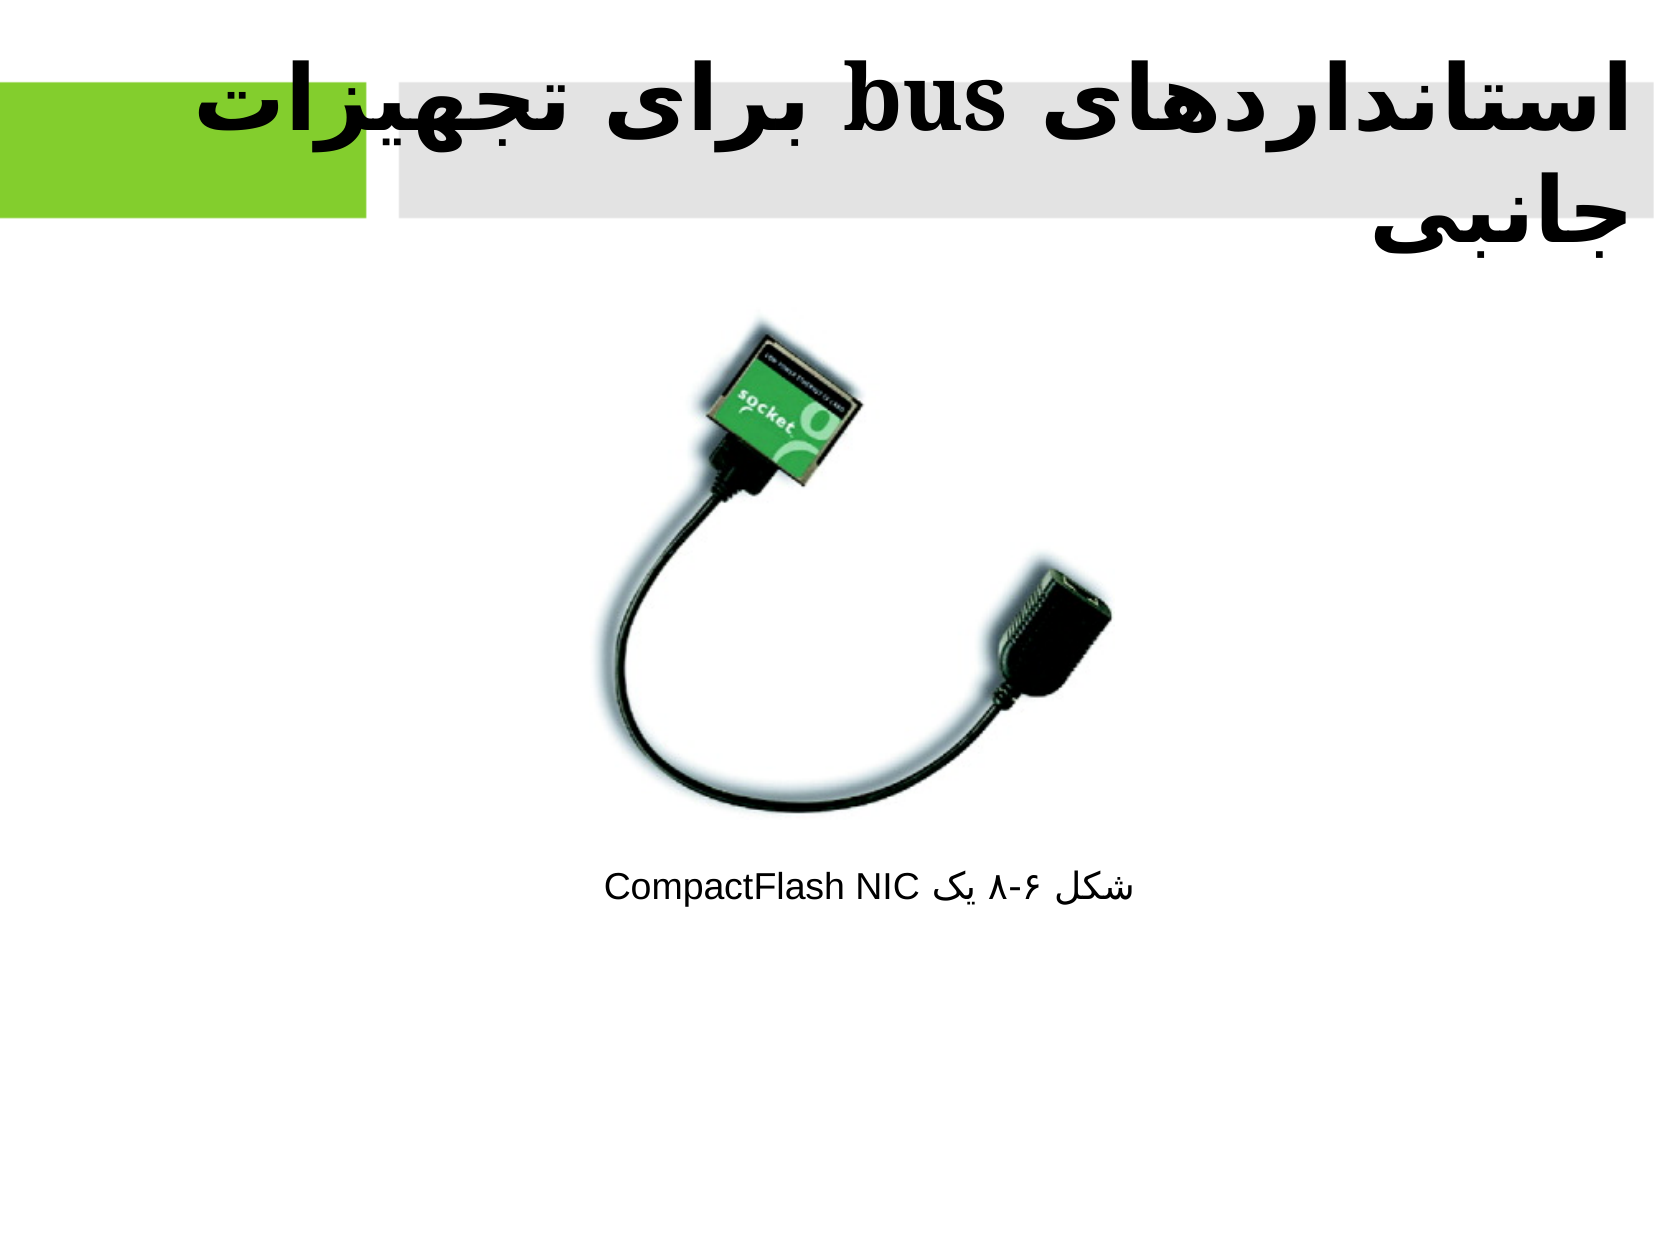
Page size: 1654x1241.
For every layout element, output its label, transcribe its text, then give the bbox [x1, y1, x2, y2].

text_box شکل ۶-۸ یک CompactFlash NIC [559, 854, 1186, 916]
title استانداردهای bus برای تجهیزات جانبی [146, 45, 1636, 253]
picture [0, 0, 1654, 1241]
